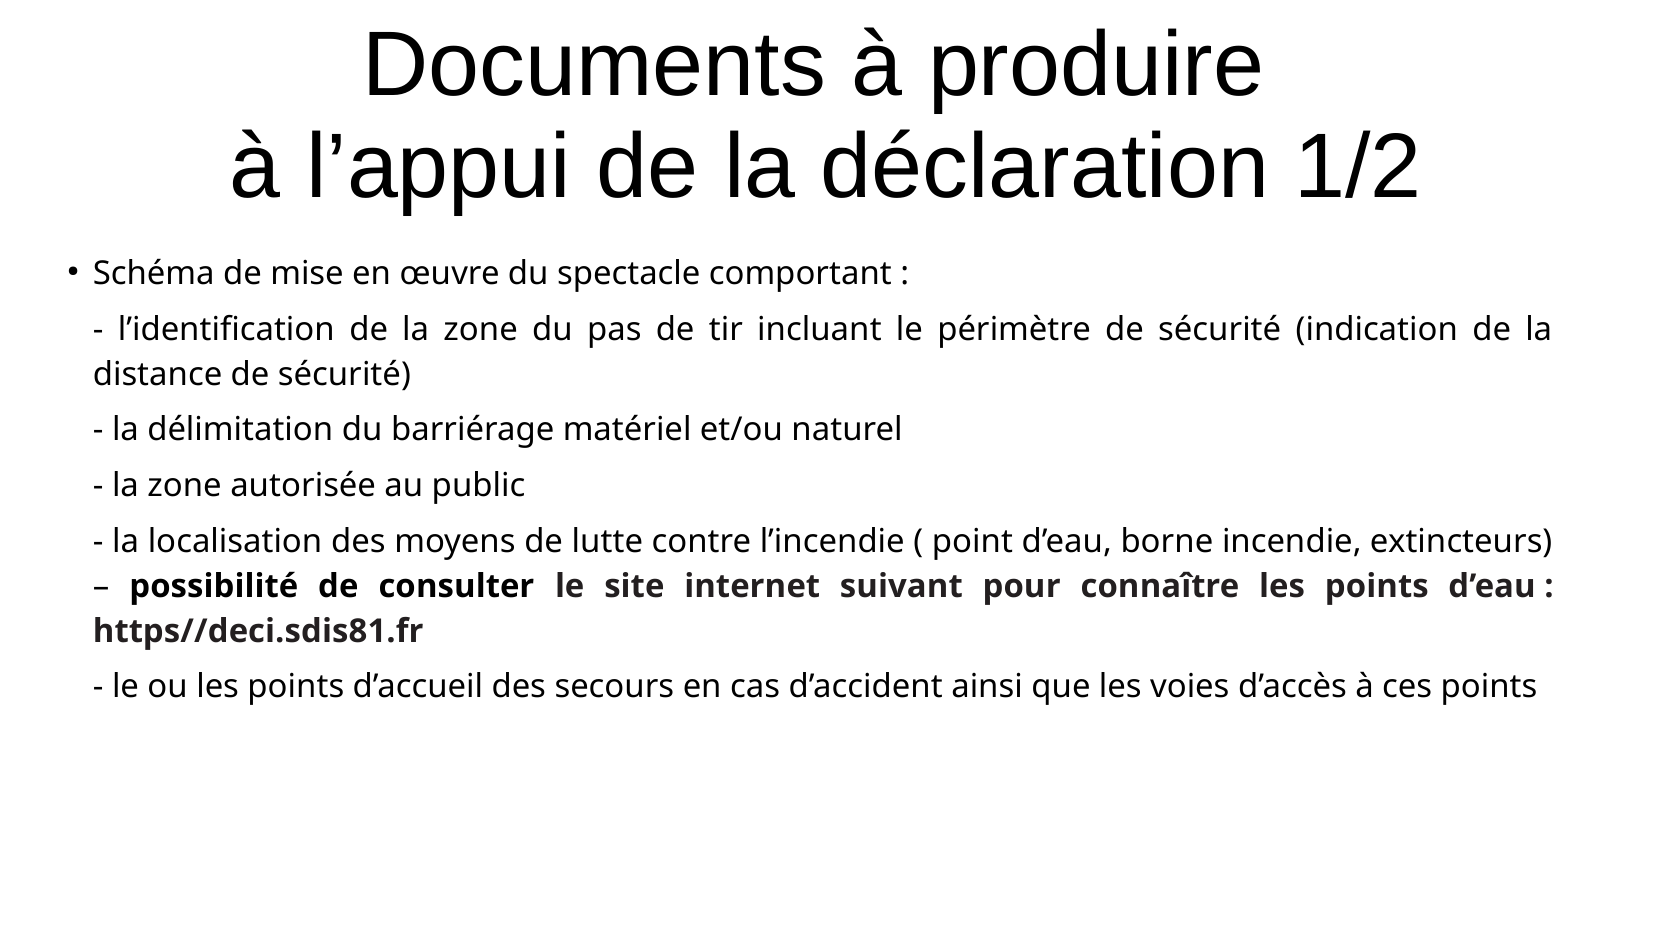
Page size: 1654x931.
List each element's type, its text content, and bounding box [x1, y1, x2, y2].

title Documents à produire à l’appui de la déclaration 1/2 [82, 12, 1571, 218]
list Schéma de mise en œuvre du spectacle comportant : - l’identification de la zone du pas de tir incluant le périmètre de sécurité (indication de la distance de sécurité) - la délimitation du barriérage matériel et/ou naturel - la zone autorisée au public - la localisation des moyens de lutte contre l’incendie ( point d’eau, borne incendie, extincteurs) – possibilité de consulter le site internet suivant pour connaître les points d’eau : https//deci.sdis81.fr - le ou les points d’accueil des secours en cas d’accident ainsi que les voies d’accès à ces points [67, 211, 1556, 752]
